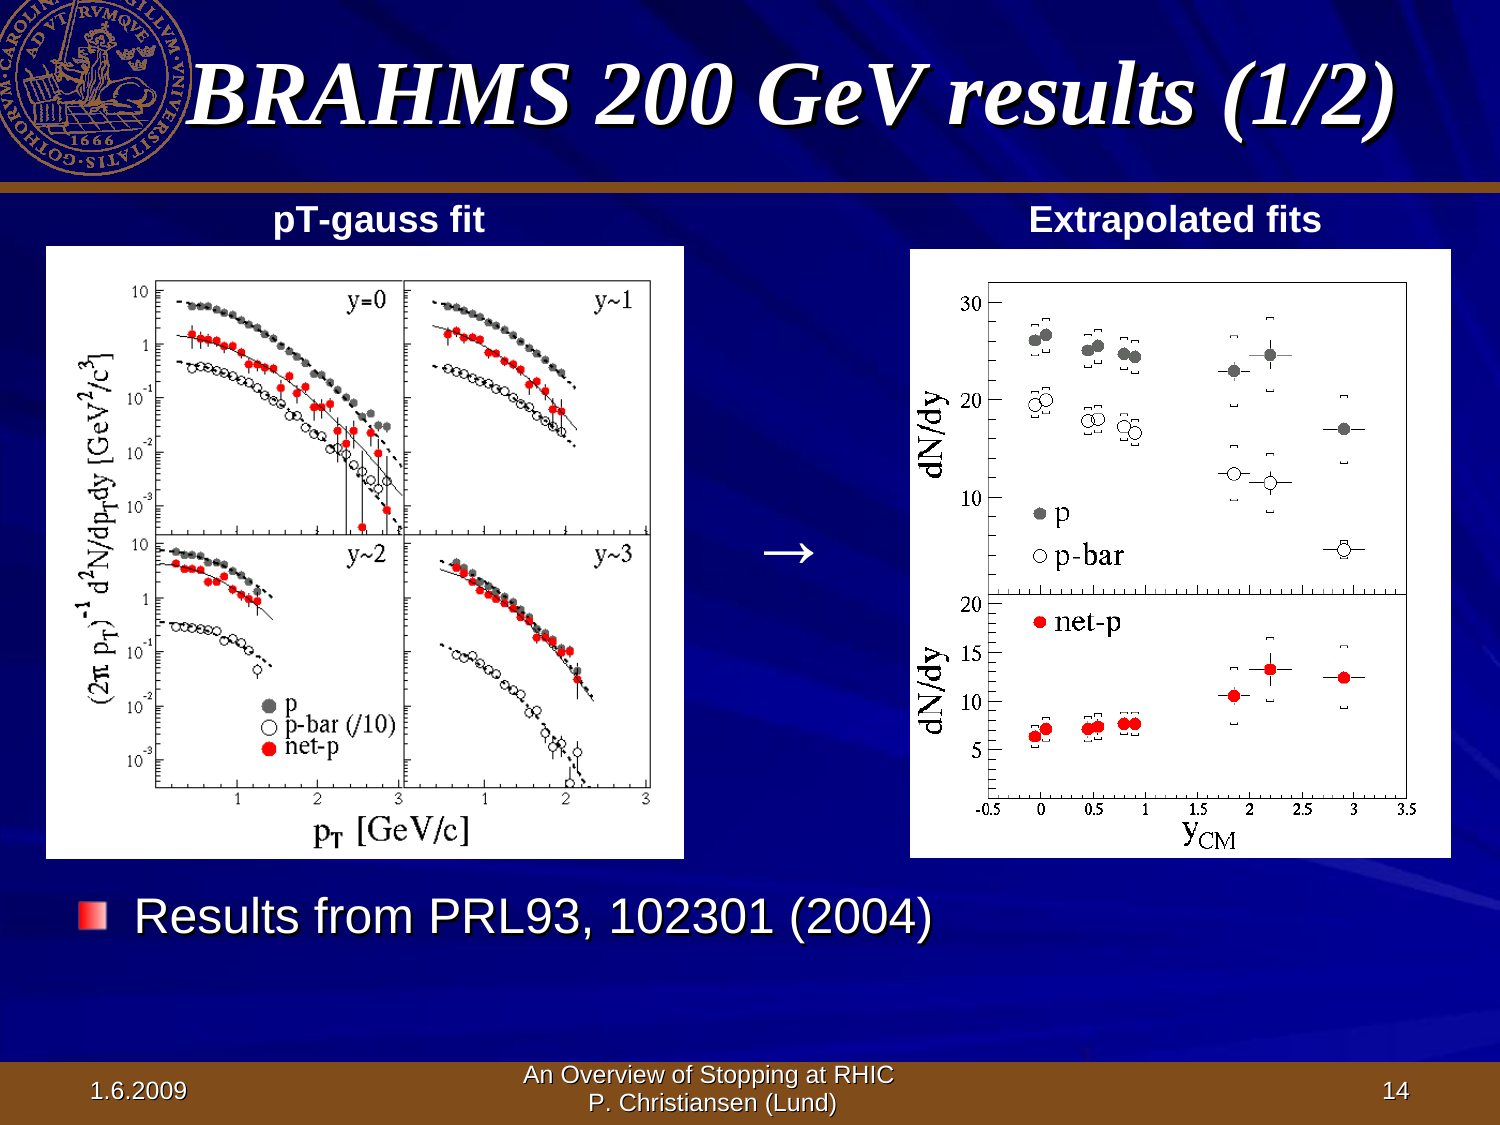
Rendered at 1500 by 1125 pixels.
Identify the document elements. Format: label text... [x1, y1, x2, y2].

picture [1, 193, 1500, 1062]
picture [0, 0, 1500, 182]
text_box Extrapolated fits [1013, 191, 1338, 249]
text_box → [733, 484, 847, 593]
text_box pT-gauss fit [258, 191, 501, 249]
title BRAHMS 200 GeV results (1/2) [182, 7, 1405, 181]
list Results from PRL93, 102301 (2004) [77, 888, 1428, 979]
